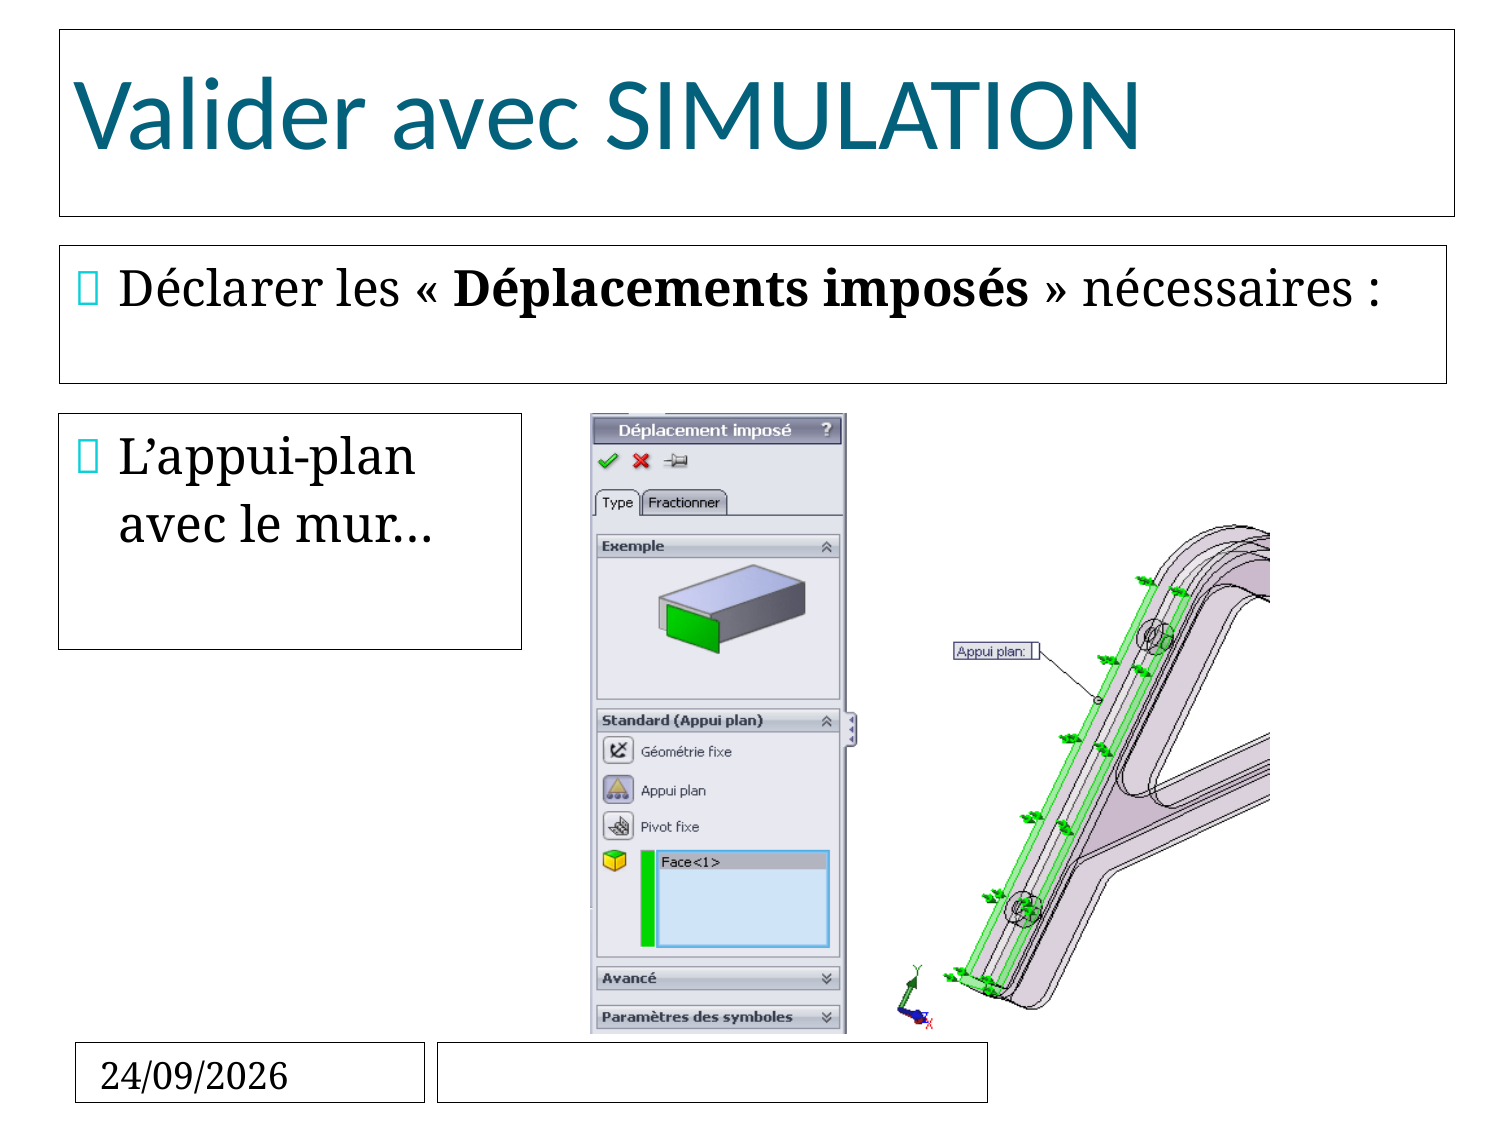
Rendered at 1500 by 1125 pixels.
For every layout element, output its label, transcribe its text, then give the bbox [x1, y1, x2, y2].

list Déclarer les « Déplacements imposés » nécessaires : [59, 245, 1447, 384]
text_box L’appui-plan avec le mur… [58, 413, 522, 650]
picture [590, 413, 1270, 1034]
title Valider avec SIMULATION [59, 29, 1455, 217]
